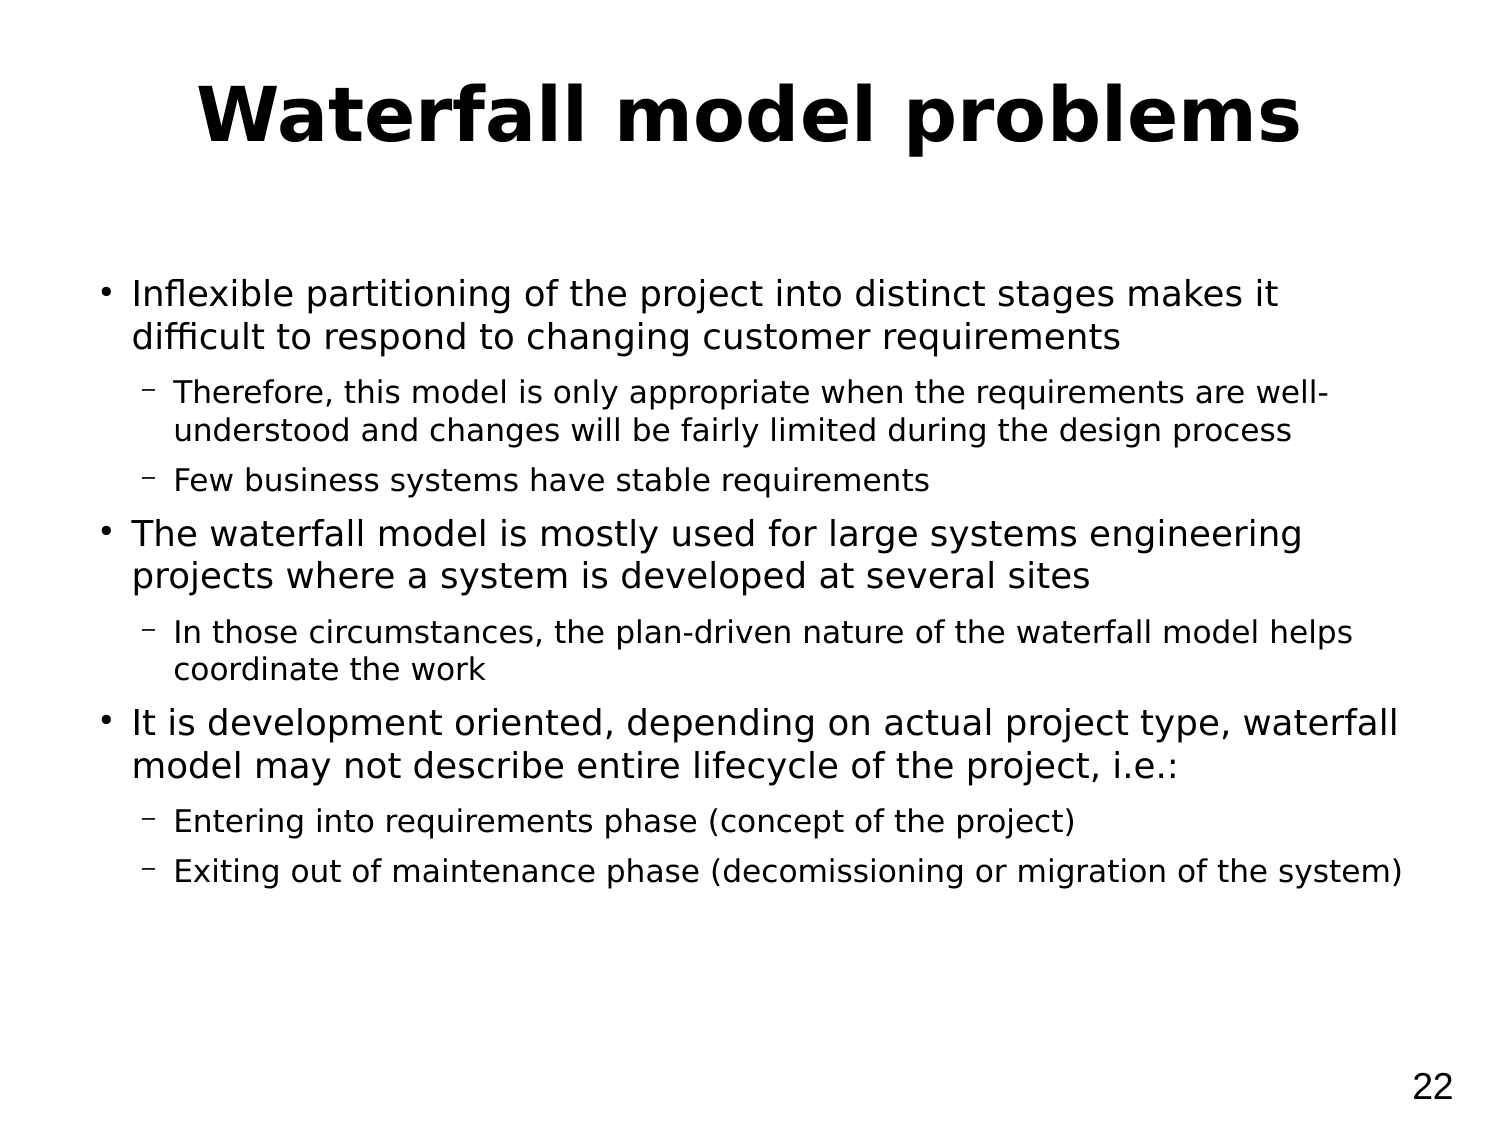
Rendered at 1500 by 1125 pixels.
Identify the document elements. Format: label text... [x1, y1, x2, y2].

title Waterfall model problems [75, 44, 1425, 177]
list Inflexible partitioning of the project into distinct stages makes it difficult to respond to changing customer requirements Therefore, this model is only appropriate when the requirements are well-understood and changes will be fairly limited during the design process Few business systems have stable requirements The waterfall model is mostly used for large systems engineering projects where a system is developed at several sites In those circumstances, the plan-driven nature of the waterfall model helps coordinate the work It is development oriented, depending on actual project type, waterfall model may not describe entire lifecycle of the project, i.e.: Entering into requirements phase (concept of the project) Exiting out of maintenance phase (decomissioning or migration of the system) [75, 263, 1425, 916]
